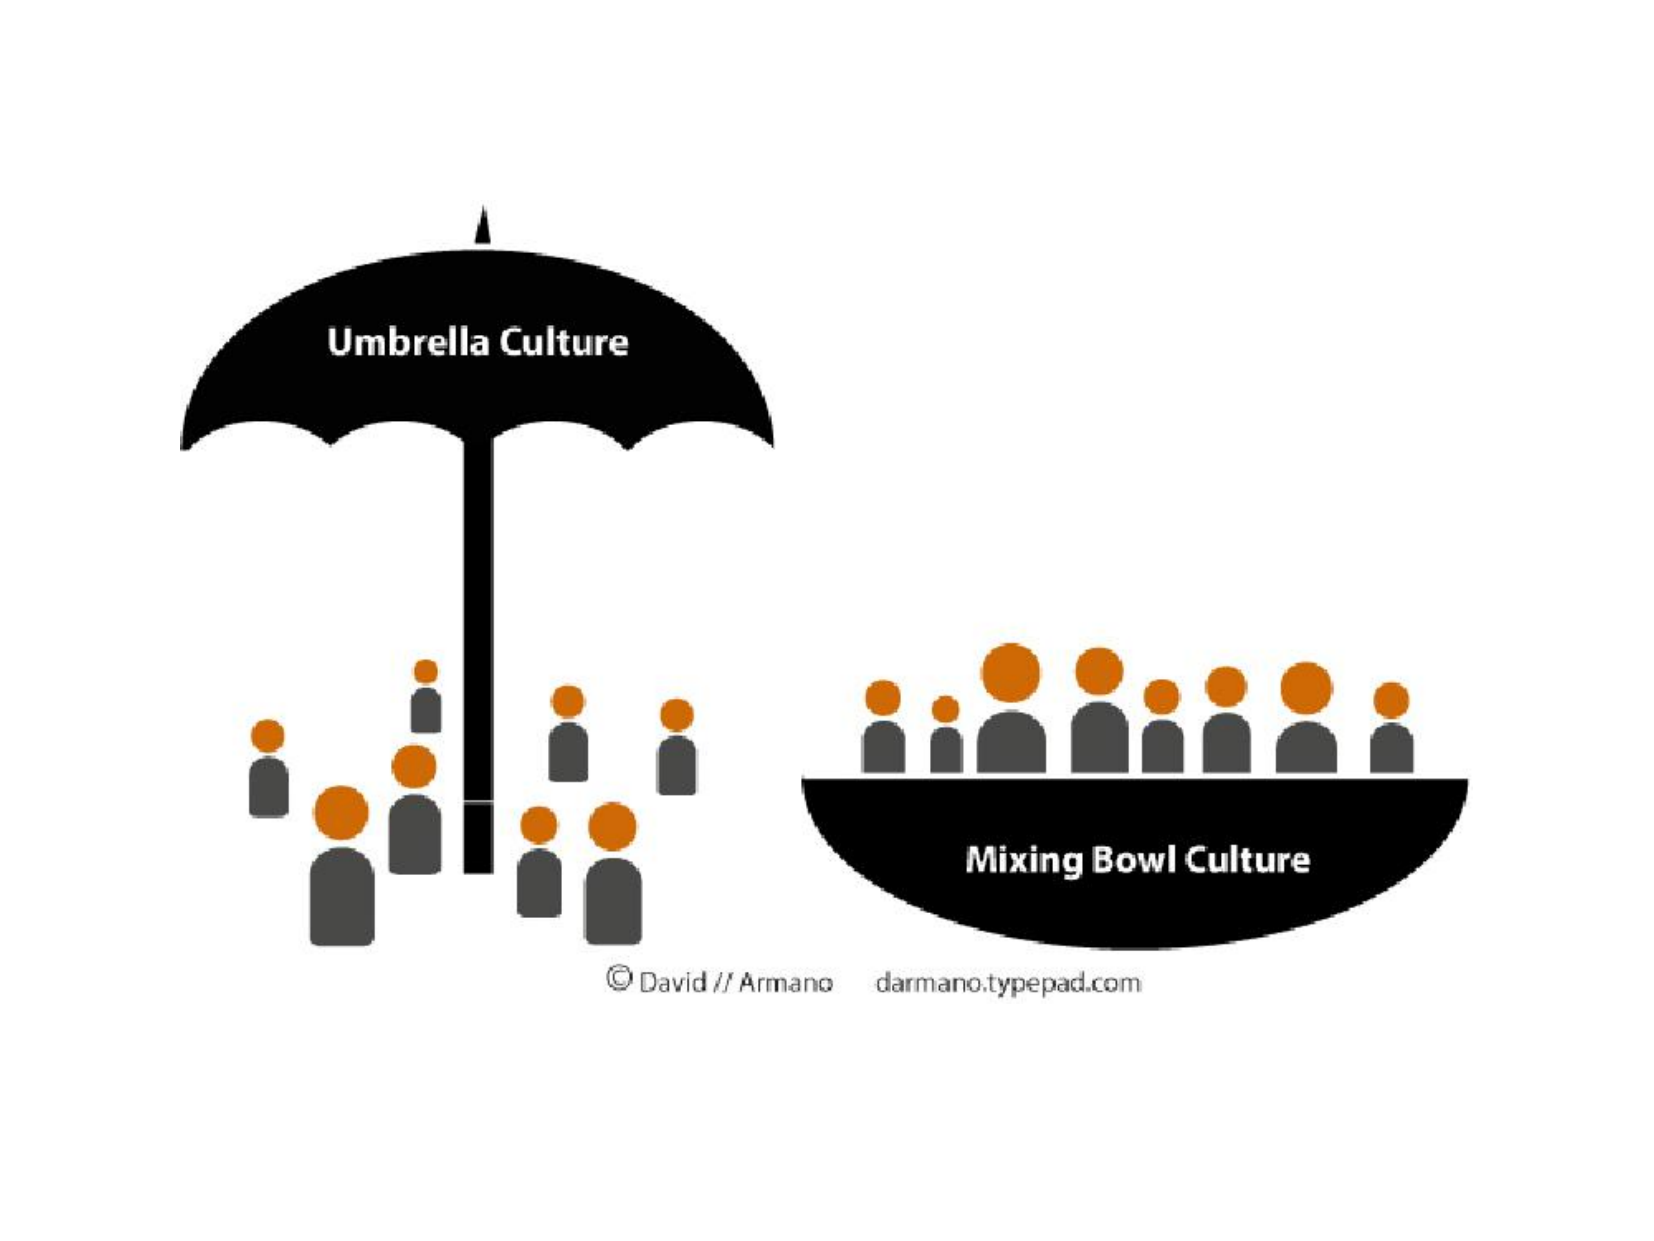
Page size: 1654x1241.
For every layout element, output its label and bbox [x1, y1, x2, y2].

picture [180, 200, 1473, 1005]
